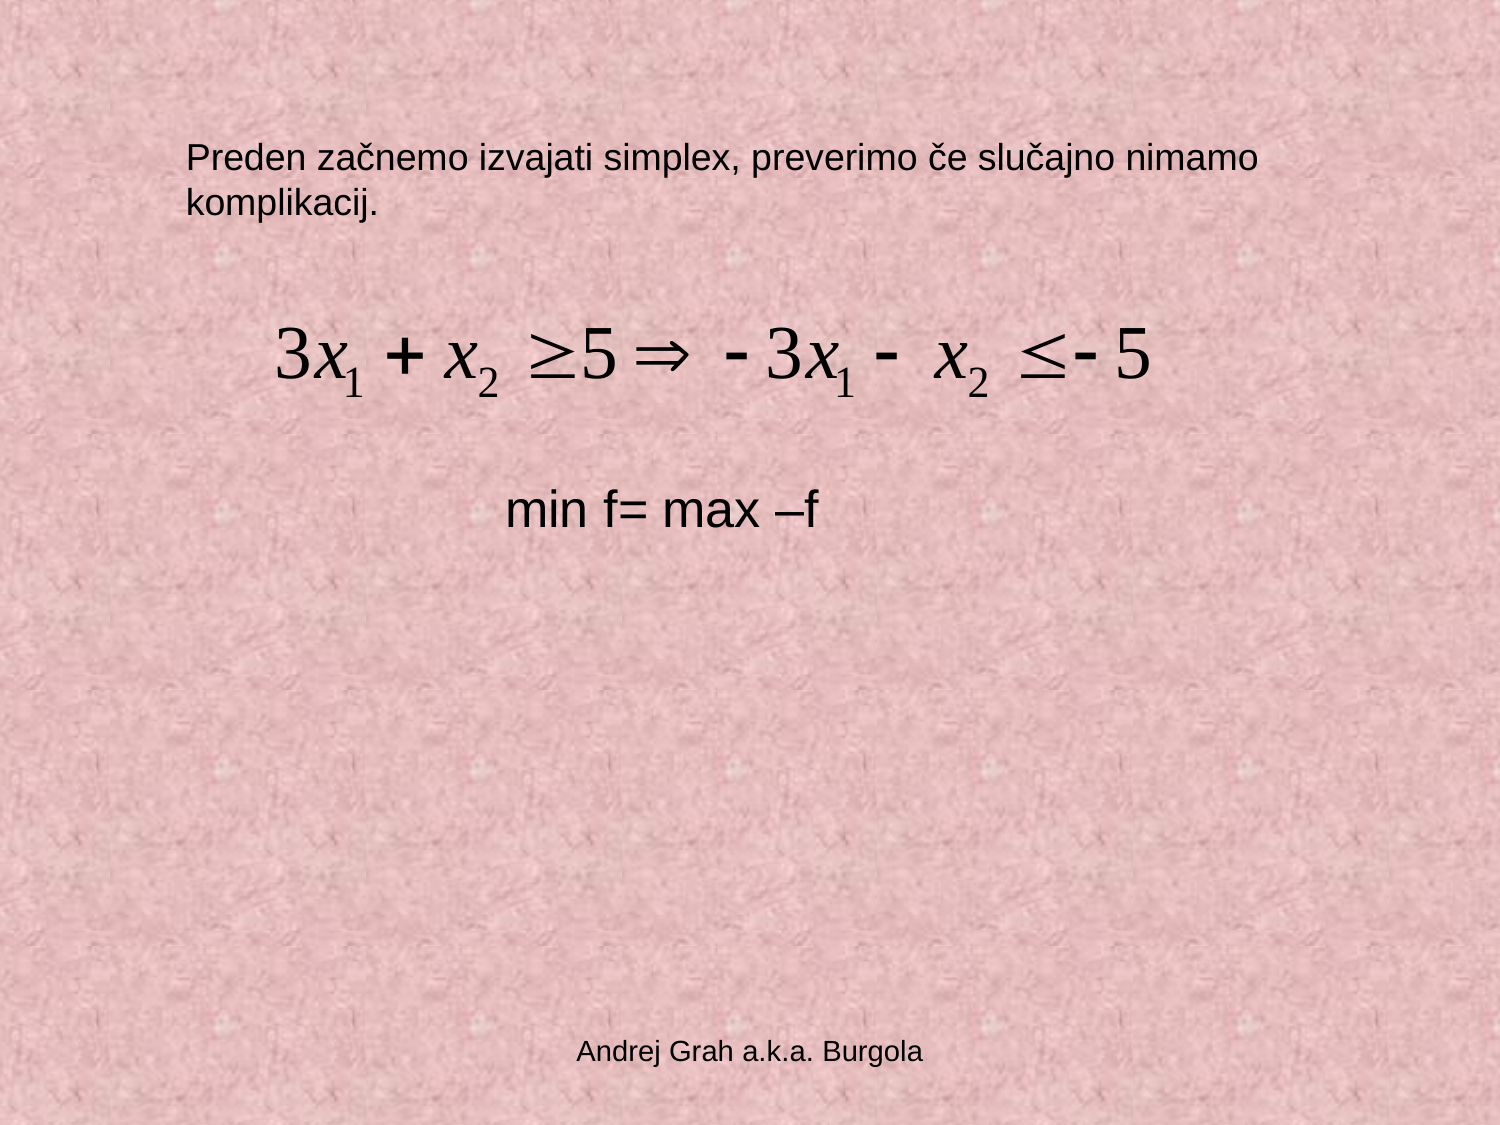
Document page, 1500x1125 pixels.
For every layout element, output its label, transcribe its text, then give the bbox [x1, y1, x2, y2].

picture [0, 0, 1500, 1125]
text_box min f= max –f [490, 467, 835, 546]
chart [265, 302, 1164, 411]
text_box Andrej Grah a.k.a. Burgola [512, 1024, 988, 1103]
text_box Preden začnemo izvajati simplex, preverimo če slučajno nimamo komplikacij. [171, 125, 1365, 231]
